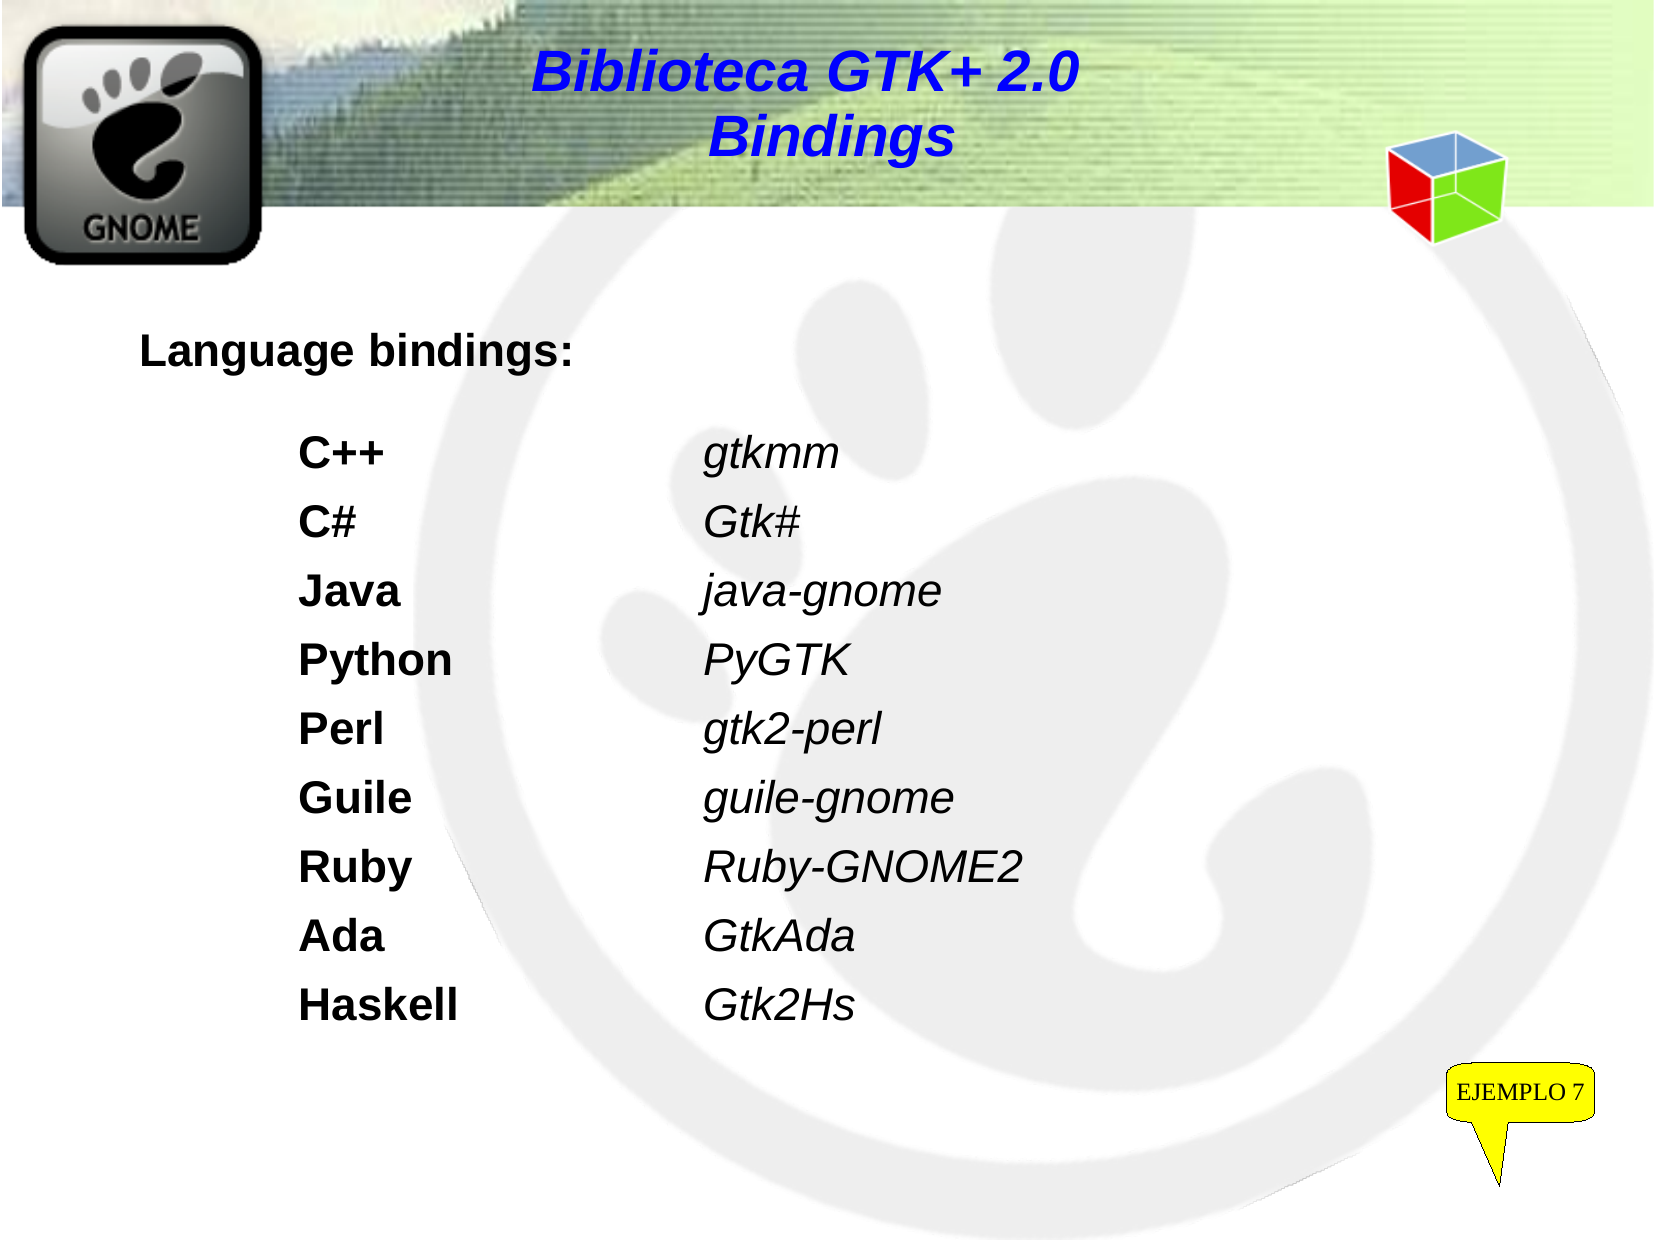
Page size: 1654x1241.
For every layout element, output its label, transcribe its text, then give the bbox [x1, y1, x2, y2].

text_box EJEMPLO 7 [1446, 1062, 1595, 1187]
picture [2, 0, 1654, 1240]
list Language bindings: C++ gtkmm C# Gtk# Java java-gnome Python PyGTK Perl gtk2-perl Guile guile-gnome Ruby Ruby-GNOME2 Ada GtkAda Haskell Gtk2Hs [121, 324, 1534, 1105]
title Biblioteca GTK+ 2.0 Bindings [236, 0, 1359, 208]
